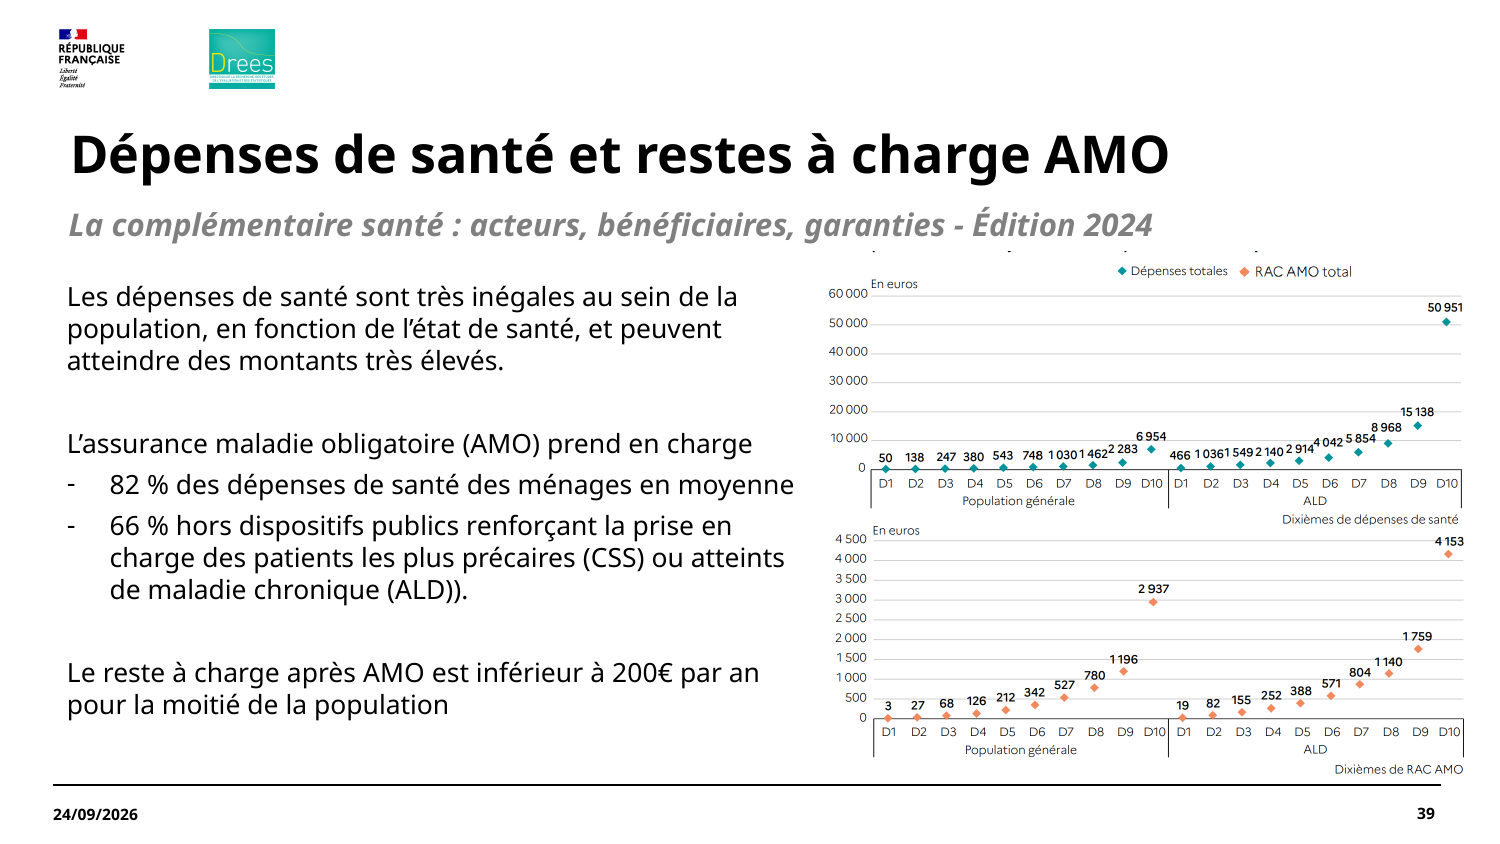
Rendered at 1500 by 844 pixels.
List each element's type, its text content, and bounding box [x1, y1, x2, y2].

slide_number 25/11/2024 [53, 787, 246, 844]
picture [820, 251, 1478, 782]
list La complémentaire santé : acteurs, bénéficiaires, garanties - Édition 2024 [53, 204, 1436, 245]
title Dépenses de santé et restes à charge AMO [53, 112, 1436, 201]
picture [47, 17, 136, 107]
picture [209, 29, 275, 89]
list Les dépenses de santé sont très inégales au sein de la population, en fonction de l’état de santé, et peuvent atteindre des montants très élevés. L’assurance maladie obligatoire (AMO) prend en charge 82 % des dépenses de santé des ménages en moyenne 66 % hors dispositifs publics renforçant la prise en charge des patients les plus précaires (CSS) ou atteints de maladie chronique (ALD)). Le reste à charge après AMO est inférieur à 200€ par an pour la moitié de la population [53, 280, 798, 753]
